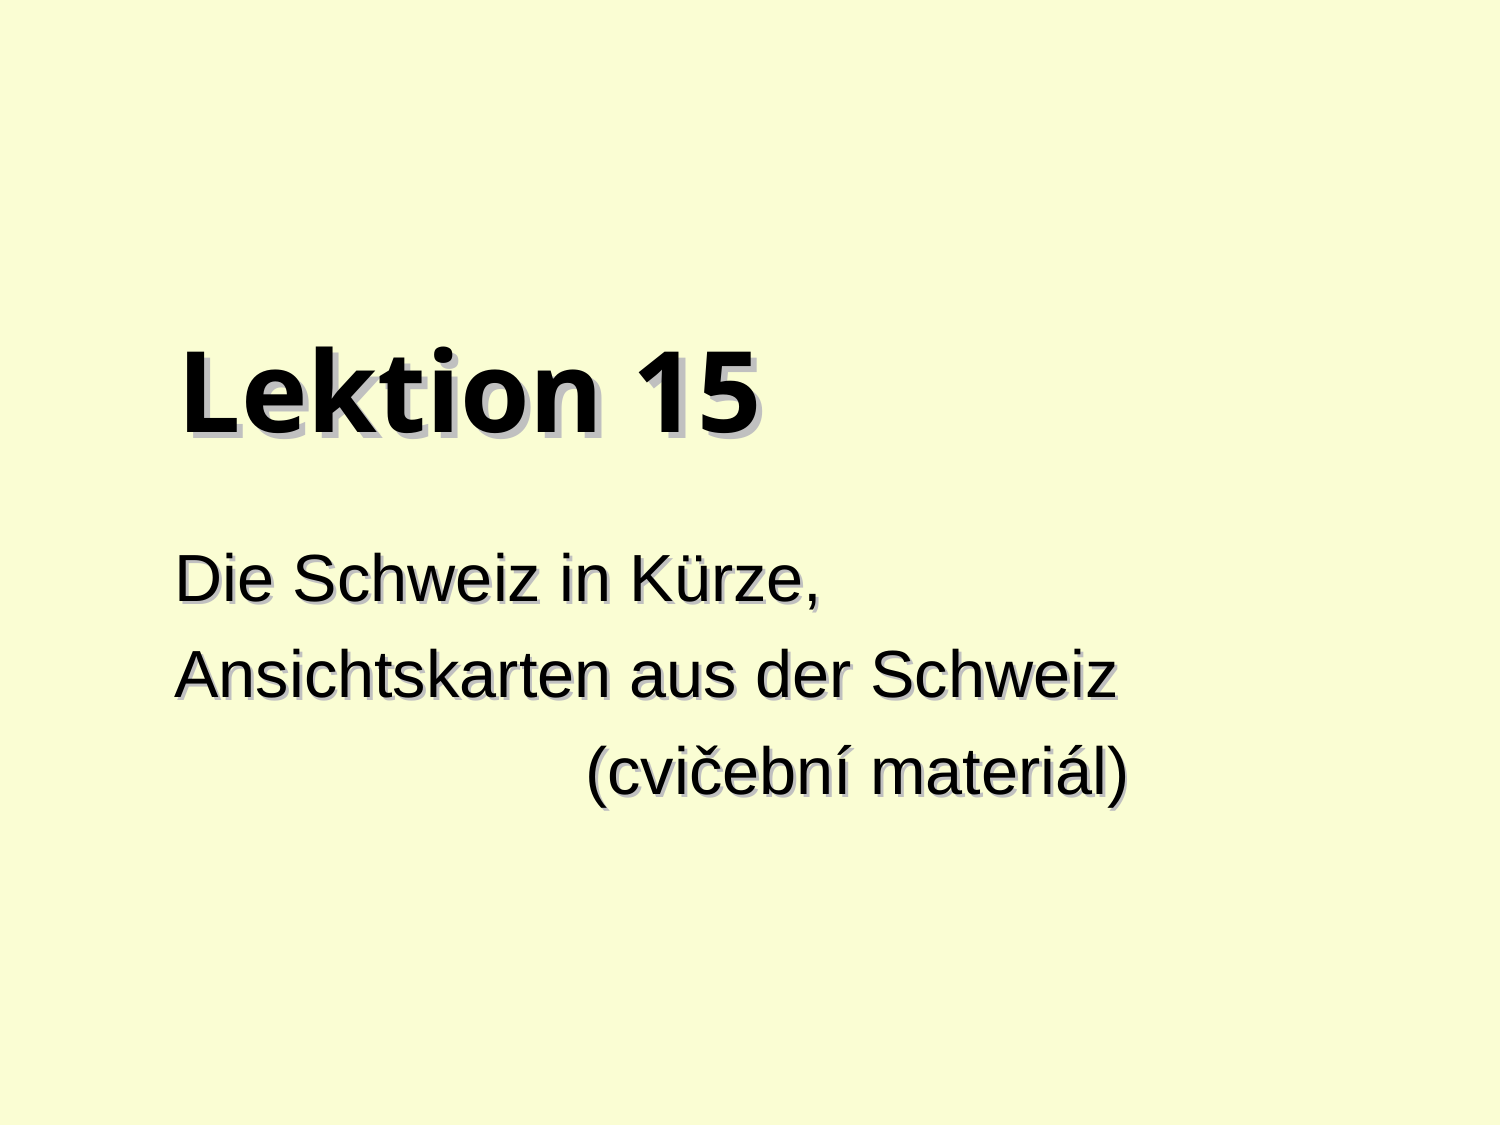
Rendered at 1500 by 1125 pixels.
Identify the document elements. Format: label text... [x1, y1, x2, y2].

text_box Die Schweiz in Kürze, Ansichtskarten aus der Schweiz (cvičební materiál) [159, 527, 1388, 870]
title Lektion 15 [162, 312, 1438, 598]
